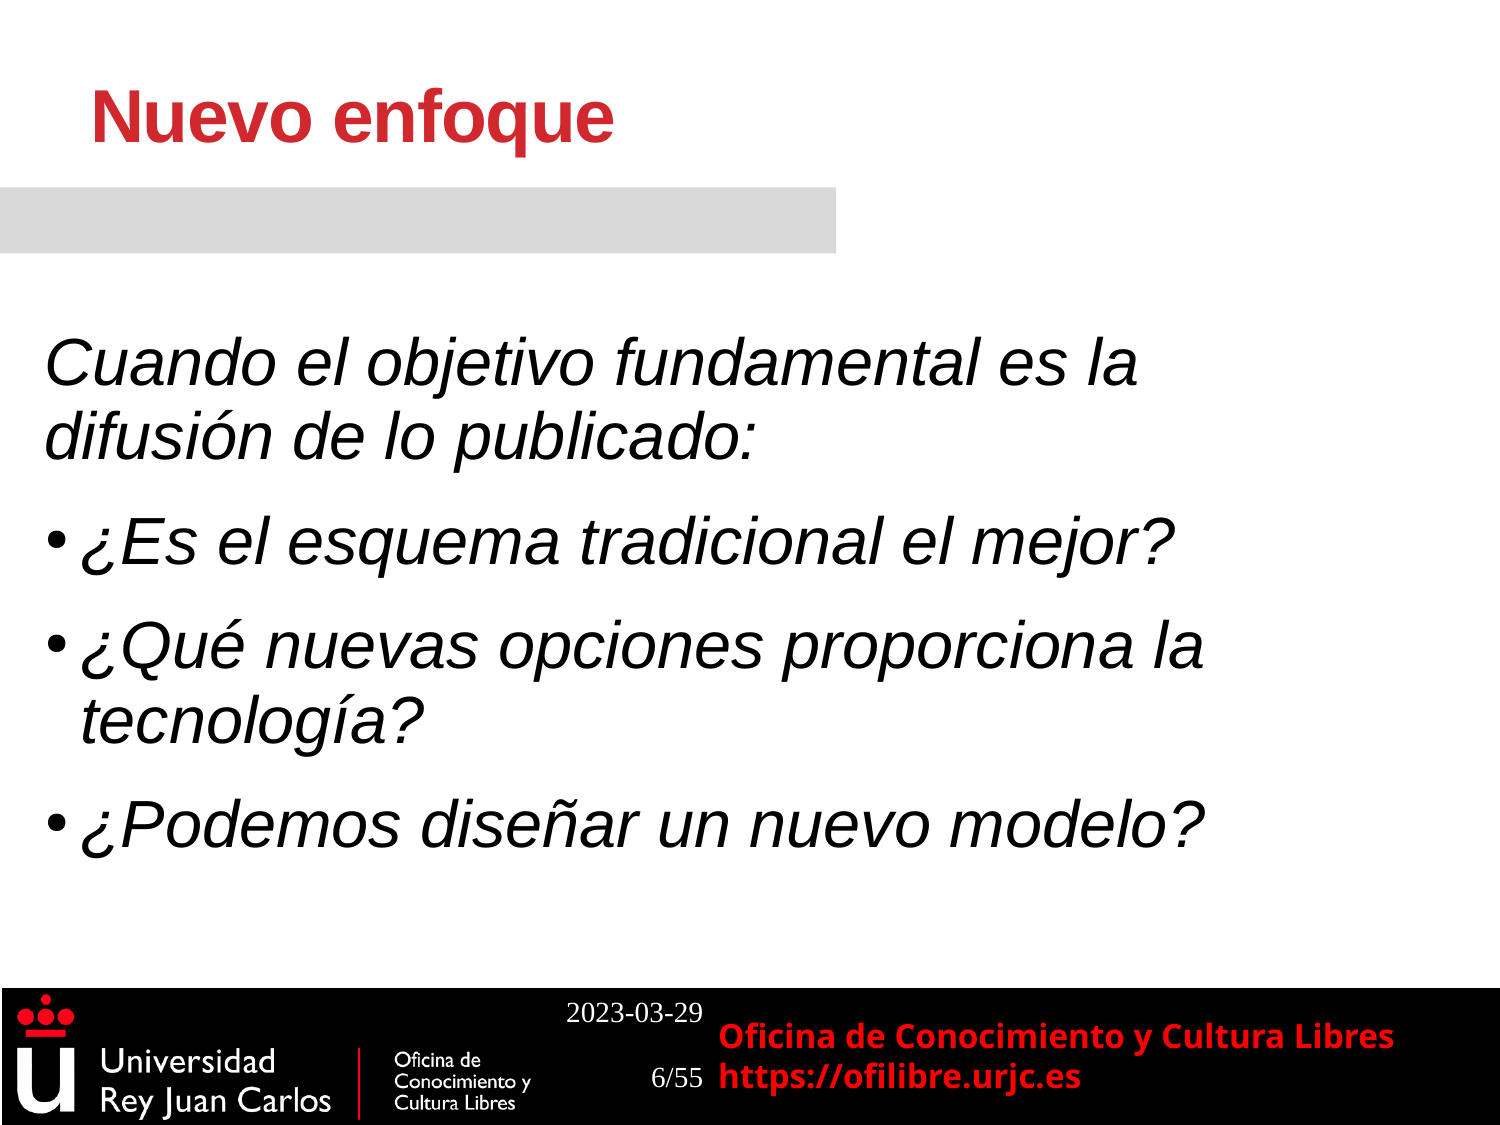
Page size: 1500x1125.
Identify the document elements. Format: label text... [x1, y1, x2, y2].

text_box Nuevo enfoque [0, 24, 1326, 172]
picture [17, 994, 531, 1120]
title [75, 7, 1425, 196]
text_box Cuando el objetivo fundamental es la difusión de lo publicado: ¿Es el esquema tradicional el mejor? ¿Qué nuevas opciones proporciona la tecnología? ¿Podemos diseñar un nuevo modelo? [30, 317, 1396, 870]
